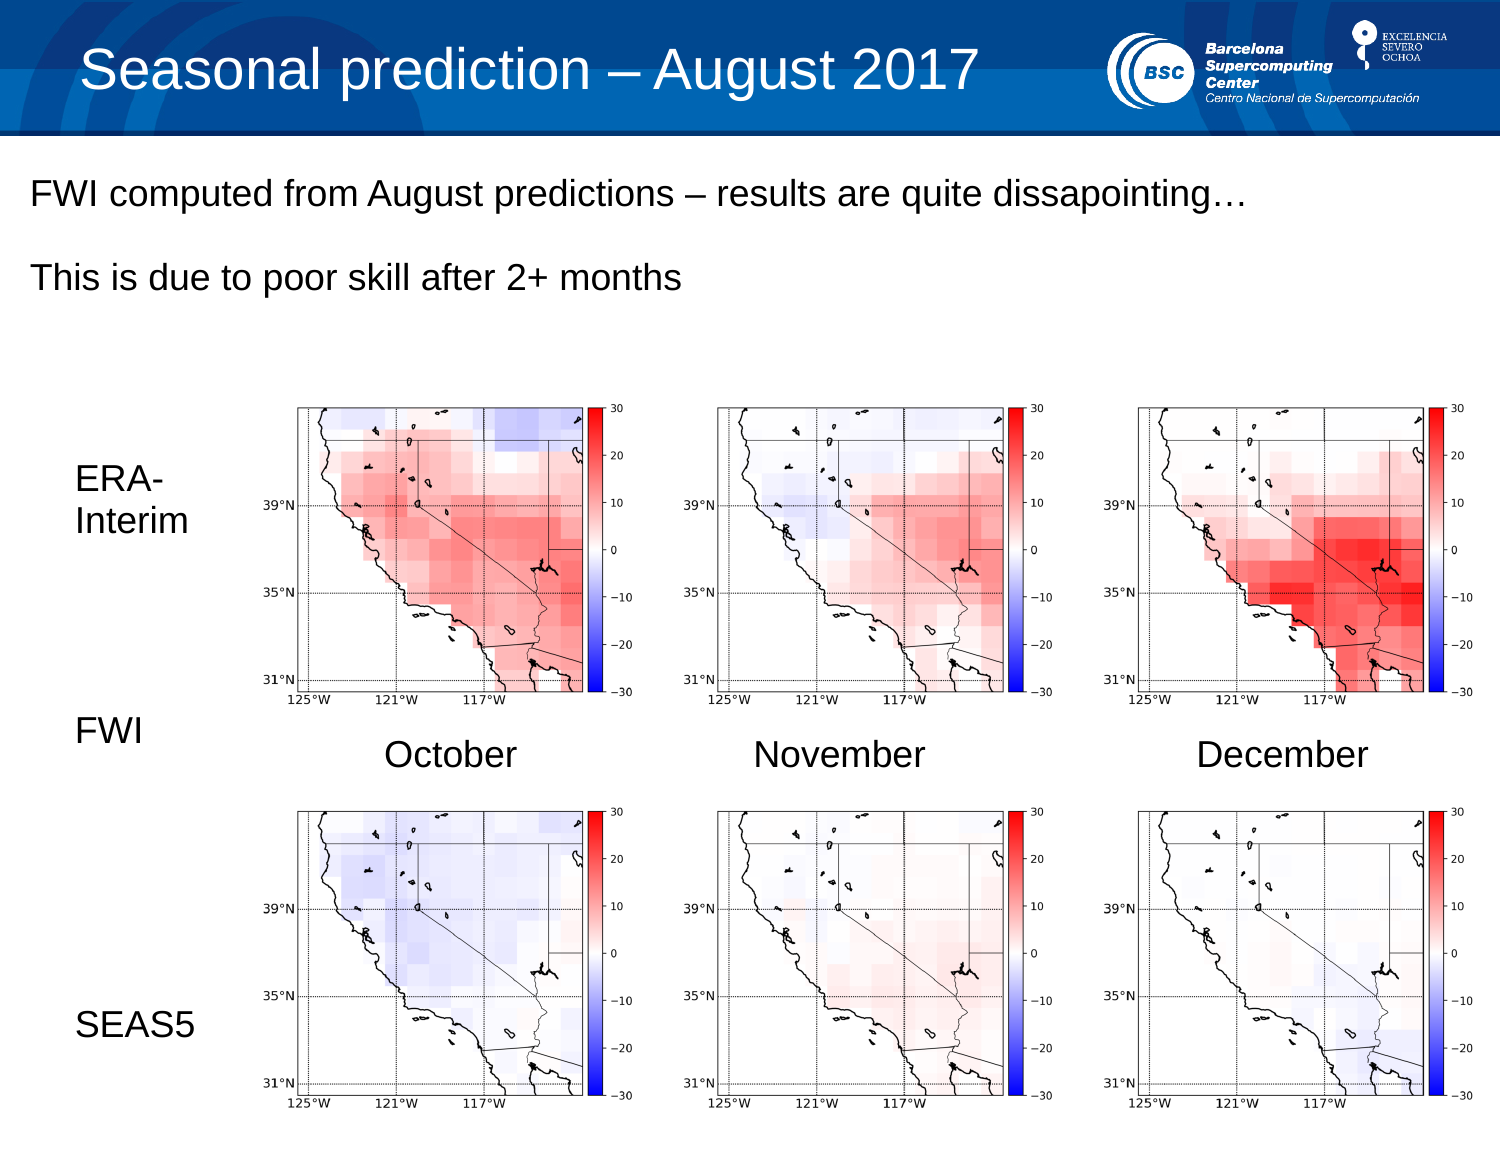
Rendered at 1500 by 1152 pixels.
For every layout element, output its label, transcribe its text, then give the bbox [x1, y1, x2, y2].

text_box FWI computed from August predictions – results are quite dissapointing… This is due to poor skill after 2+ months [15, 165, 1471, 516]
text_box ERA- Interim FWI SEAS5 [60, 516, 238, 1095]
text_box October November December [238, 726, 1500, 784]
picture [0, 0, 1500, 136]
title Seasonal prediction – August 2017 [65, 23, 1081, 139]
picture [238, 352, 1498, 726]
picture [237, 784, 1498, 1152]
